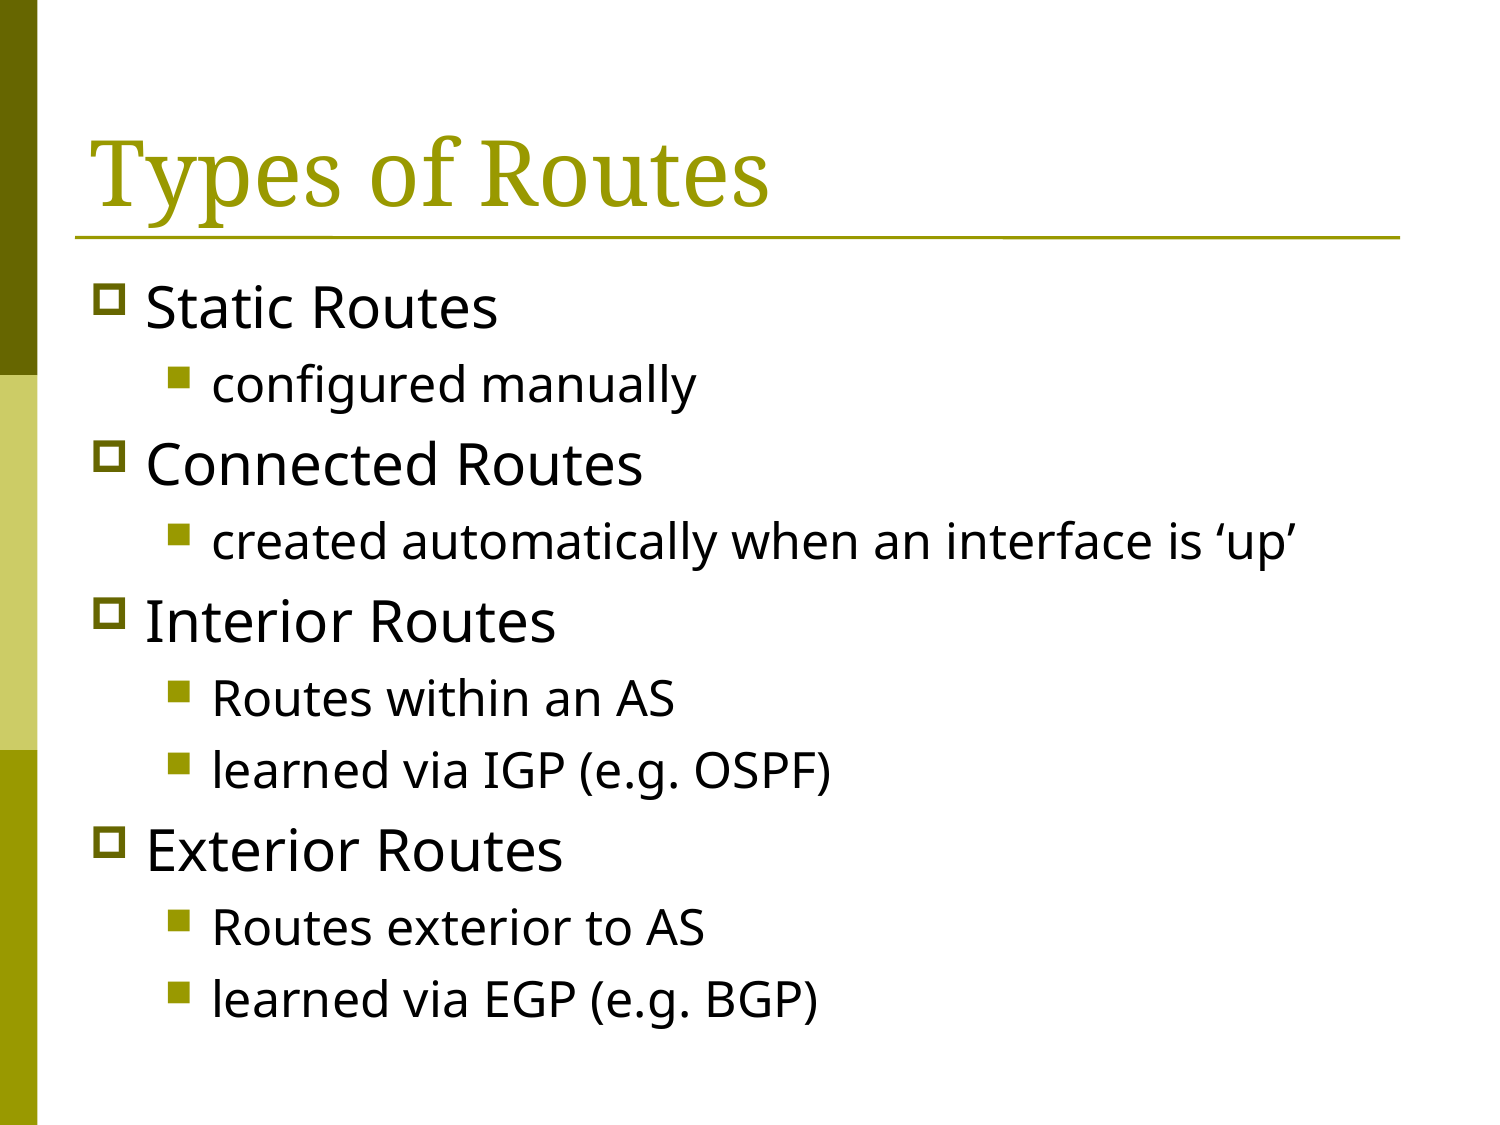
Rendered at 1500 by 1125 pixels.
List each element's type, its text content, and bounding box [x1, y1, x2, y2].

title Types of Routes [75, 45, 1426, 233]
list Static Routes configured manually Connected Routes created automatically when an interface is ‘up’ Interior Routes Routes within an AS learned via IGP (e.g. OSPF) Exterior Routes Routes exterior to AS learned via EGP (e.g. BGP) [75, 262, 1426, 1088]
